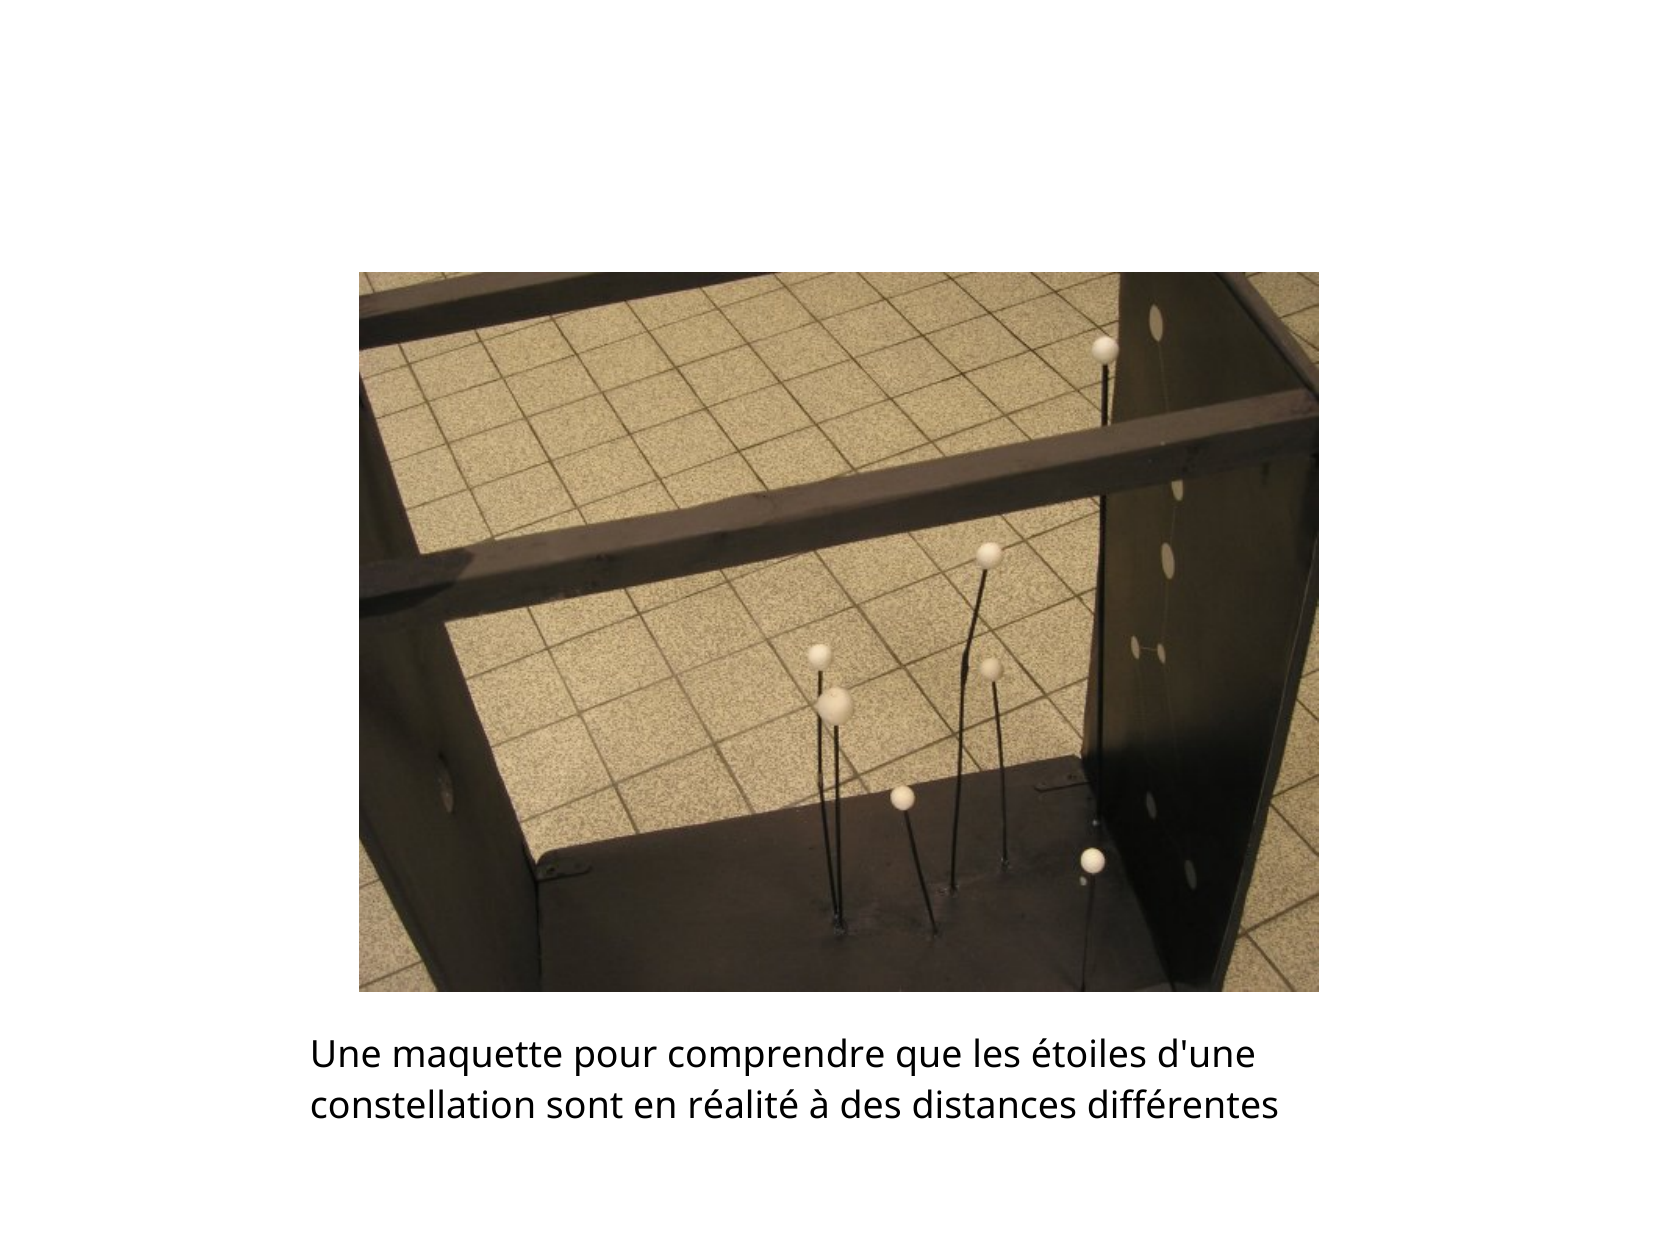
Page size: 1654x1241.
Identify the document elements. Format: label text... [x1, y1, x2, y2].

text_box Une maquette pour comprendre que les étoiles d'une constellation sont en réalité à des distances différentes [295, 1020, 1418, 1123]
picture [359, 272, 1319, 992]
